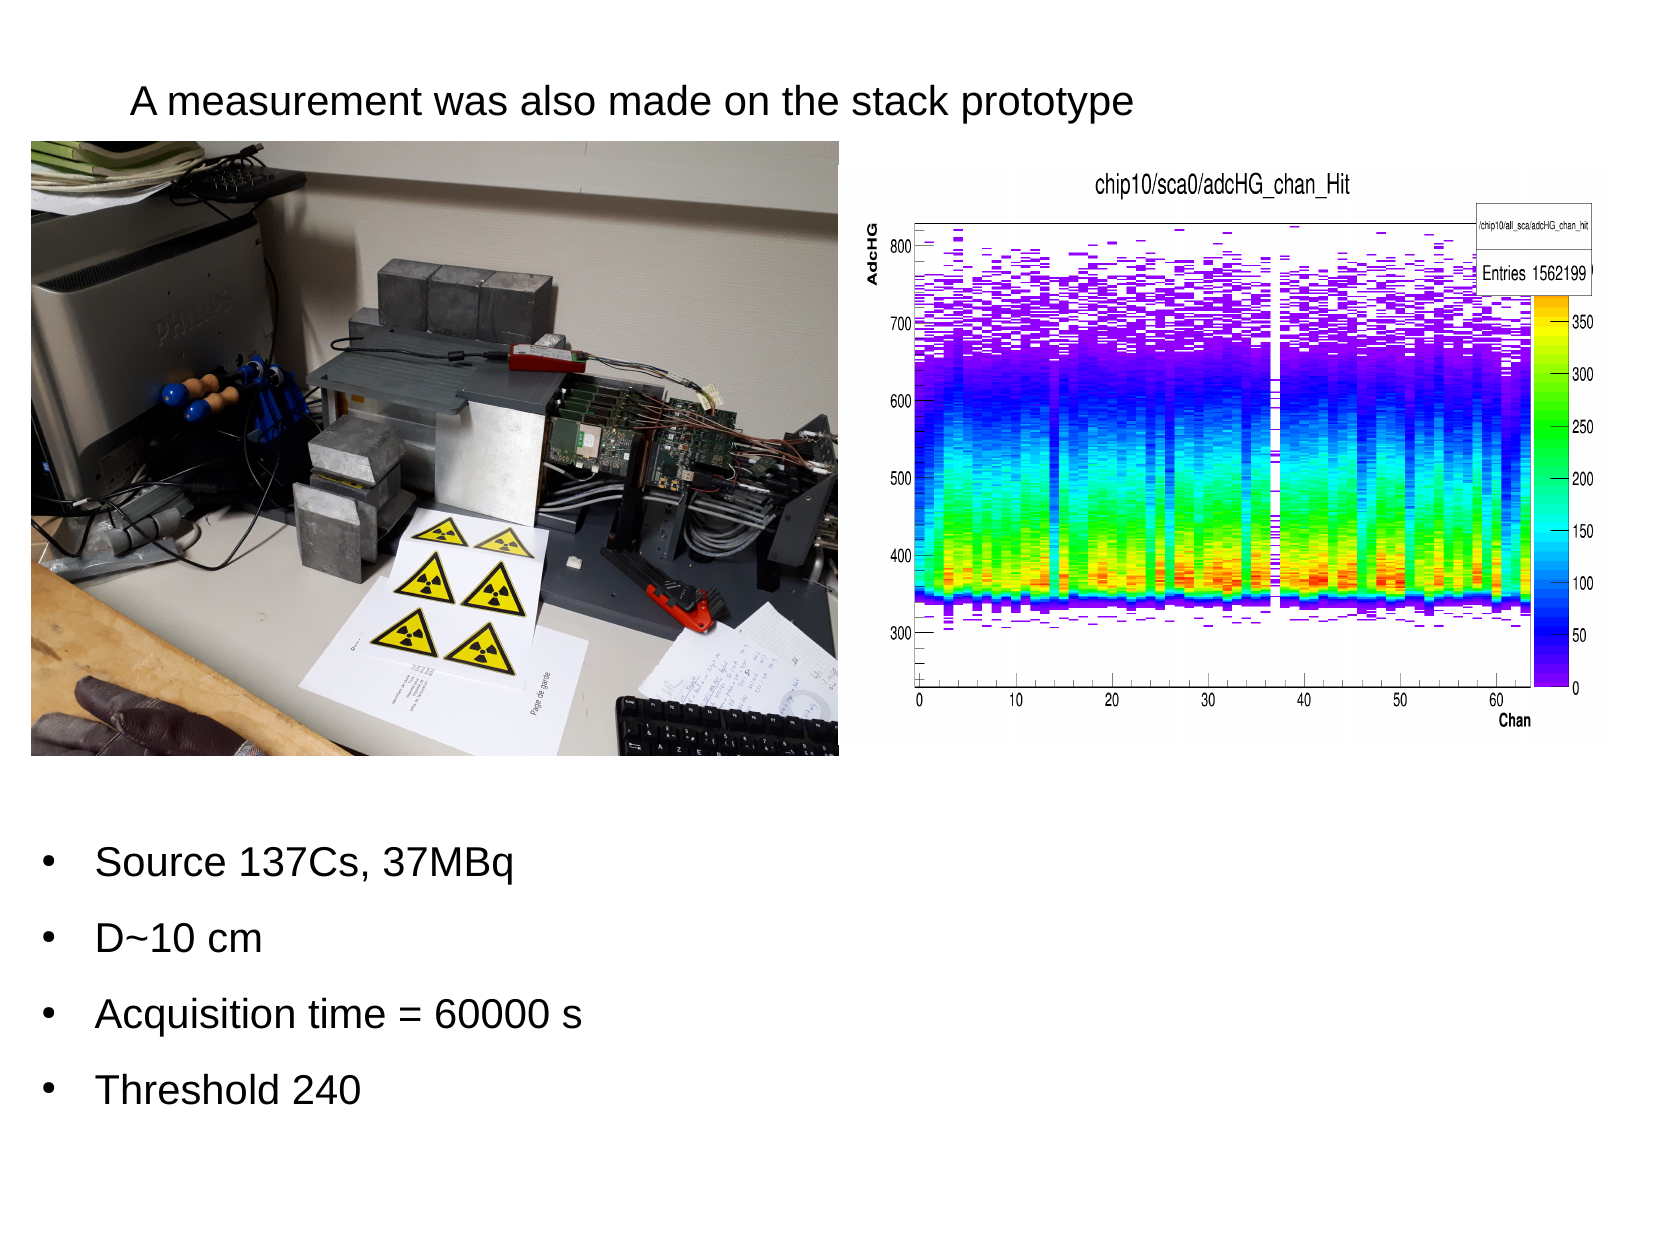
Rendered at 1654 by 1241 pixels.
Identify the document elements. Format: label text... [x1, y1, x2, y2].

list A measurement was also made on the stack prototype [59, 77, 1548, 165]
list Source 137Cs, 37MBq D~10 cm Acquisition time = 60000 s Threshold 240 [23, 838, 1512, 1175]
picture [31, 141, 1607, 756]
